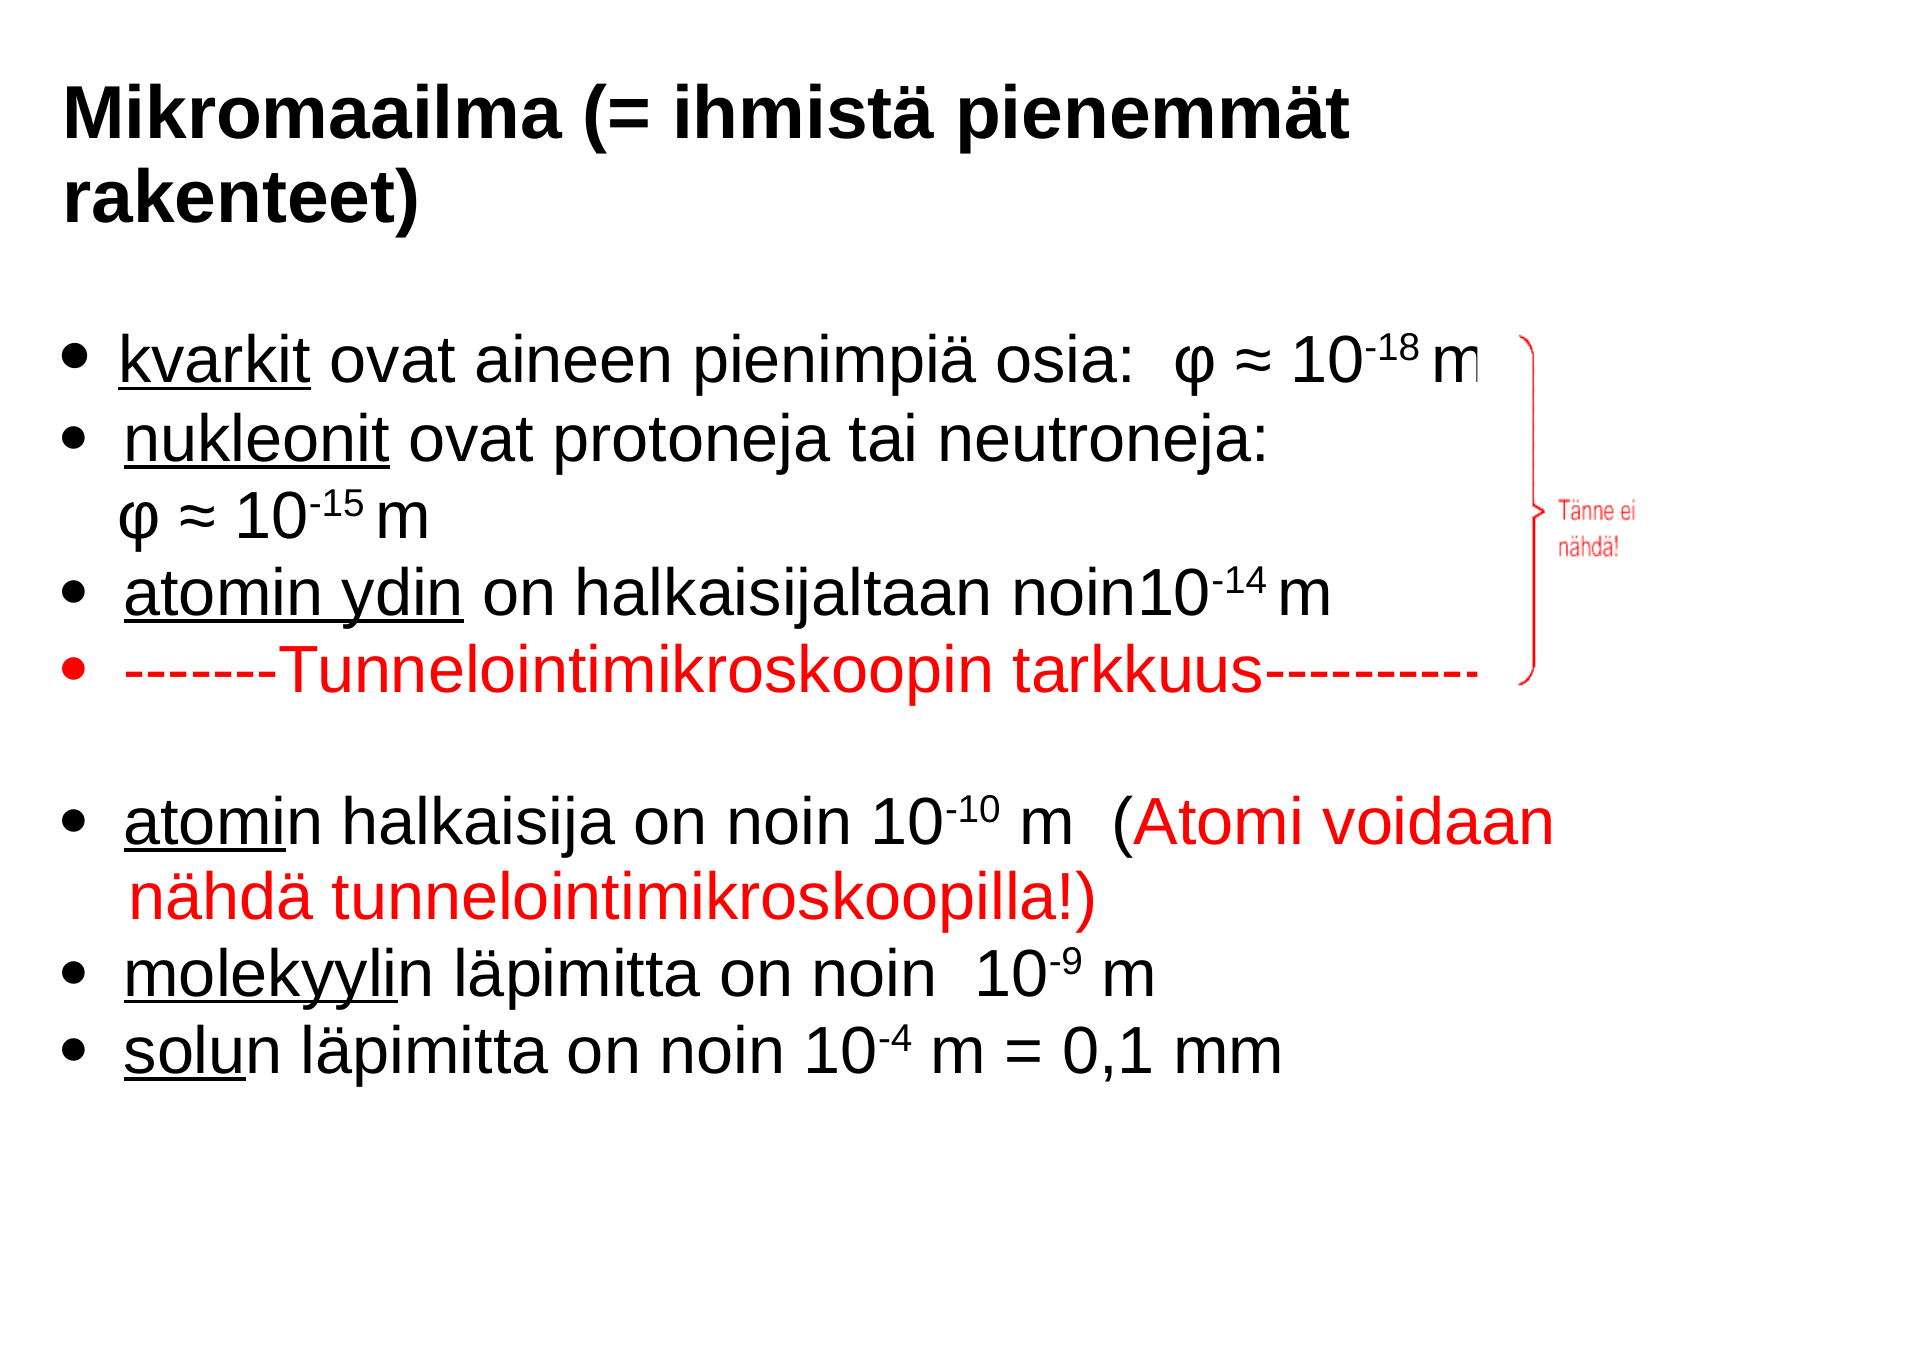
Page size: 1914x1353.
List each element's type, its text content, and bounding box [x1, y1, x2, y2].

picture [1477, 271, 1677, 739]
text_box Mikromaailma (= ihmistä pienemmät rakenteet)  kvarkit ovat aineen pienimpiä osia: φ ≈ 10-18 m  nukleonit ovat protoneja tai neutroneja: φ ≈ 10-15 m  atomin ydin on halkaisijaltaan noin10-14 m  -------Tunnelointimikroskoopin tarkkuus----------------  atomin halkaisija on noin 10-10 m (Atomi voidaan nähdä tunnelointimikroskoopilla!)  molekyylin läpimitta on noin 10-9 m  solun läpimitta on noin 10-4 m = 0,1 mm [47, 62, 1725, 1152]
